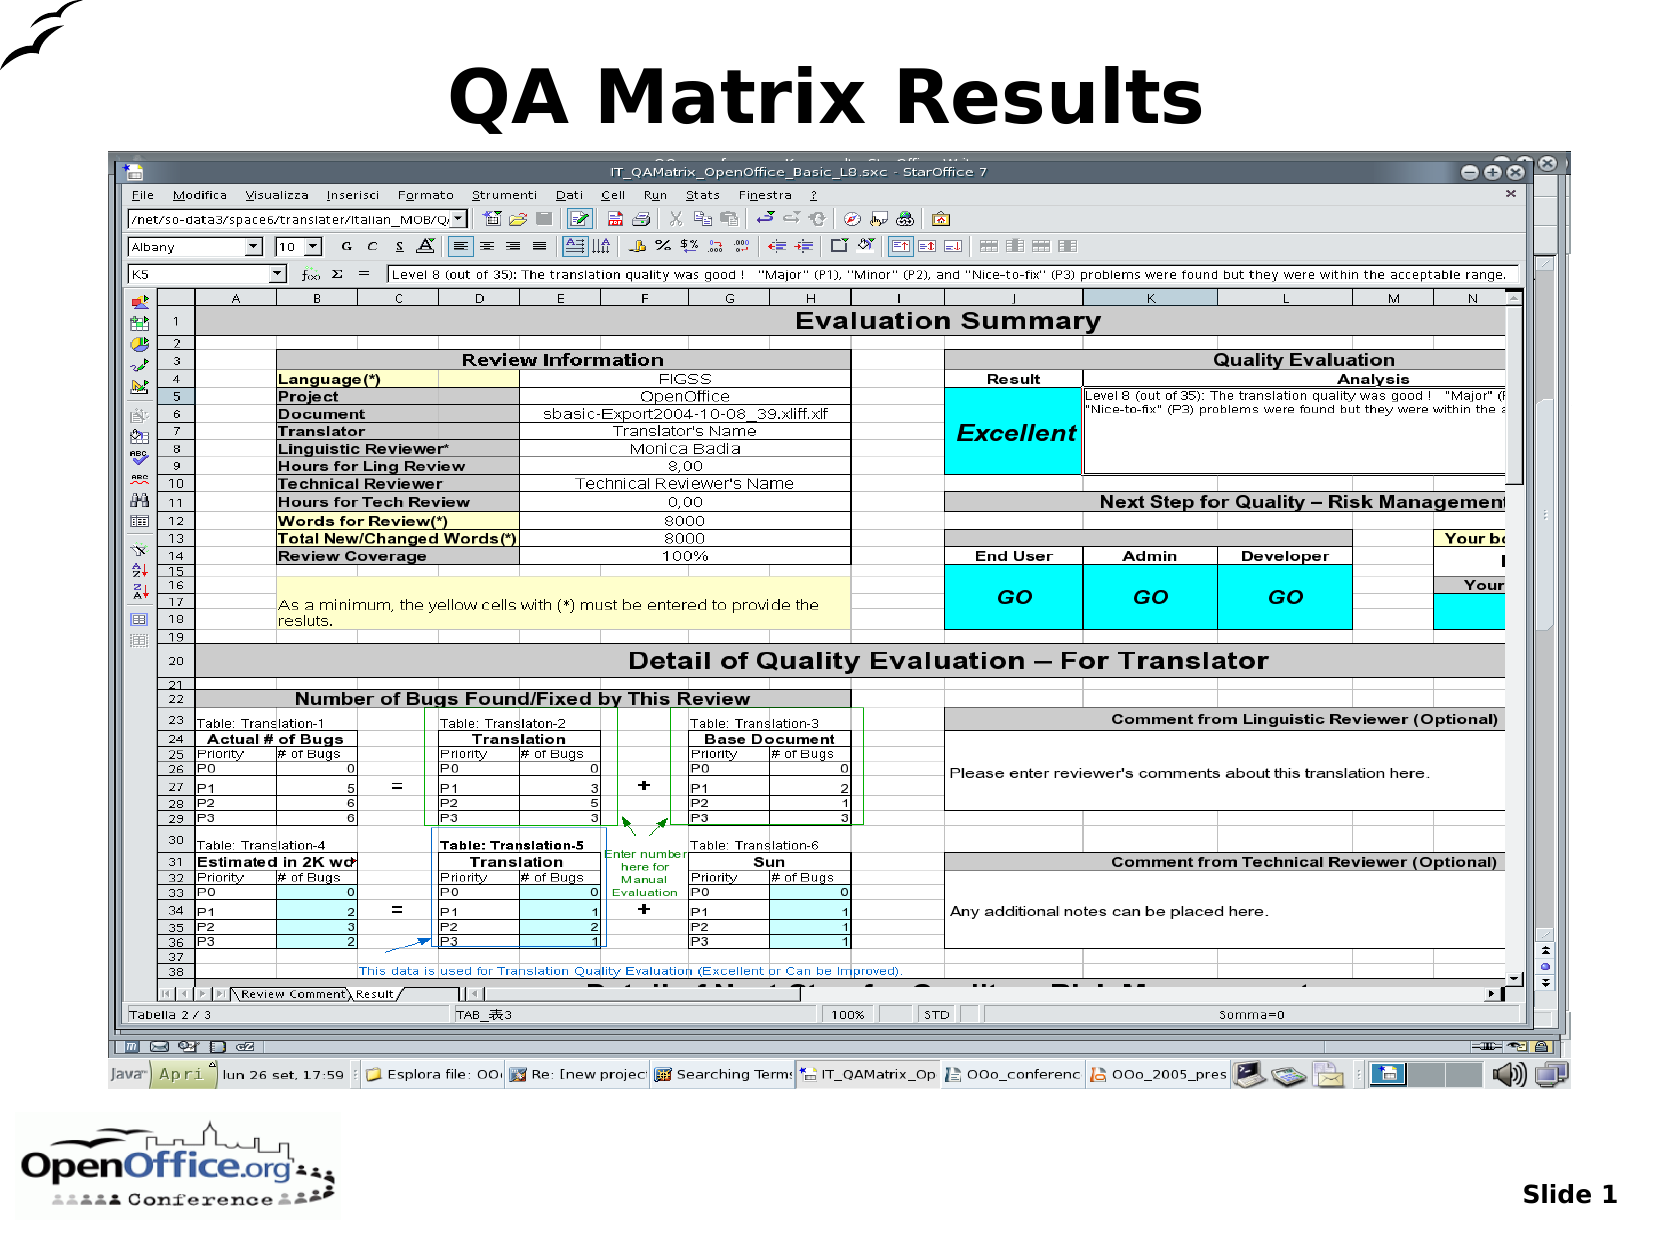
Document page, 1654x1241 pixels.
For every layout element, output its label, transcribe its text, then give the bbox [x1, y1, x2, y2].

title QA Matrix Results [0, 0, 1654, 196]
picture [15, 1112, 341, 1220]
picture [108, 151, 1571, 1089]
